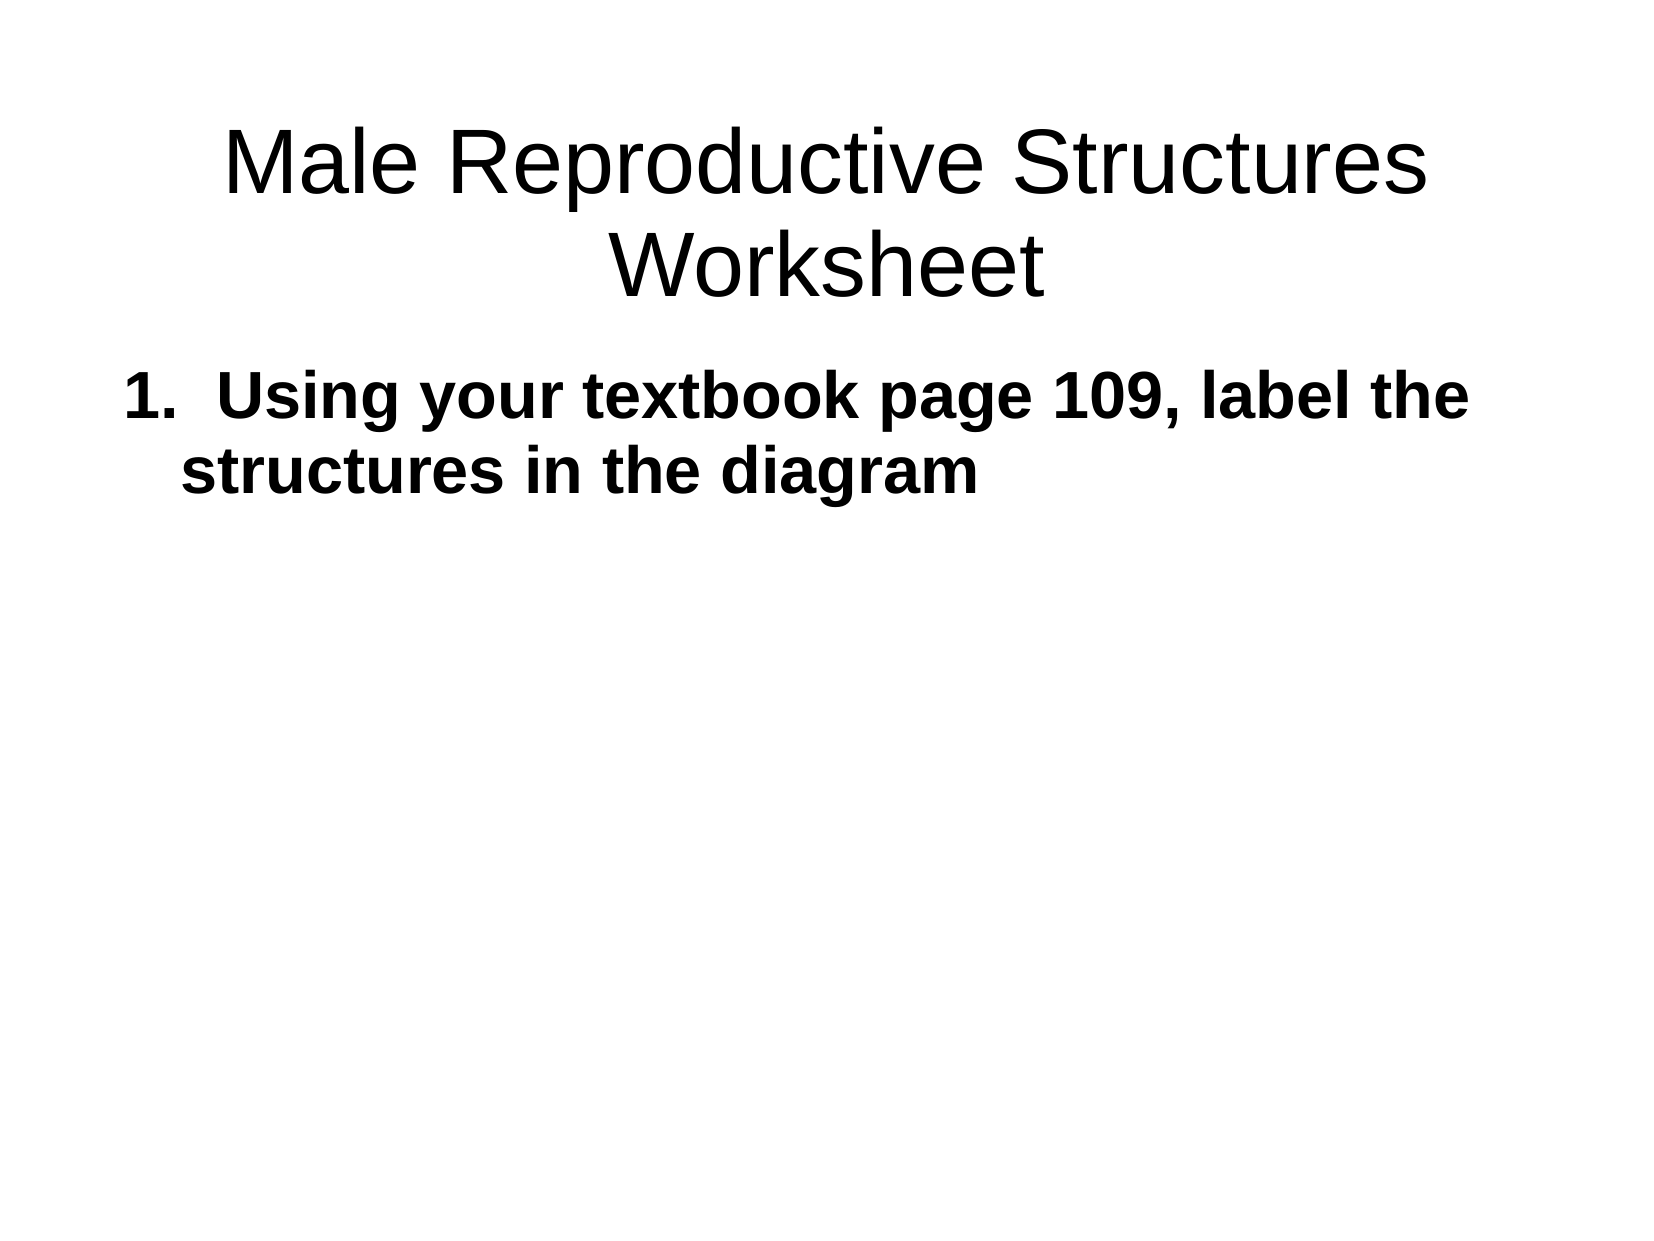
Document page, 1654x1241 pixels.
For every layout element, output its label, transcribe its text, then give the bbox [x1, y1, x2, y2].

title Male Reproductive Structures Worksheet [124, 110, 1530, 317]
list 1. Using your textbook page 109, label the structures in the diagram [124, 358, 1530, 1088]
